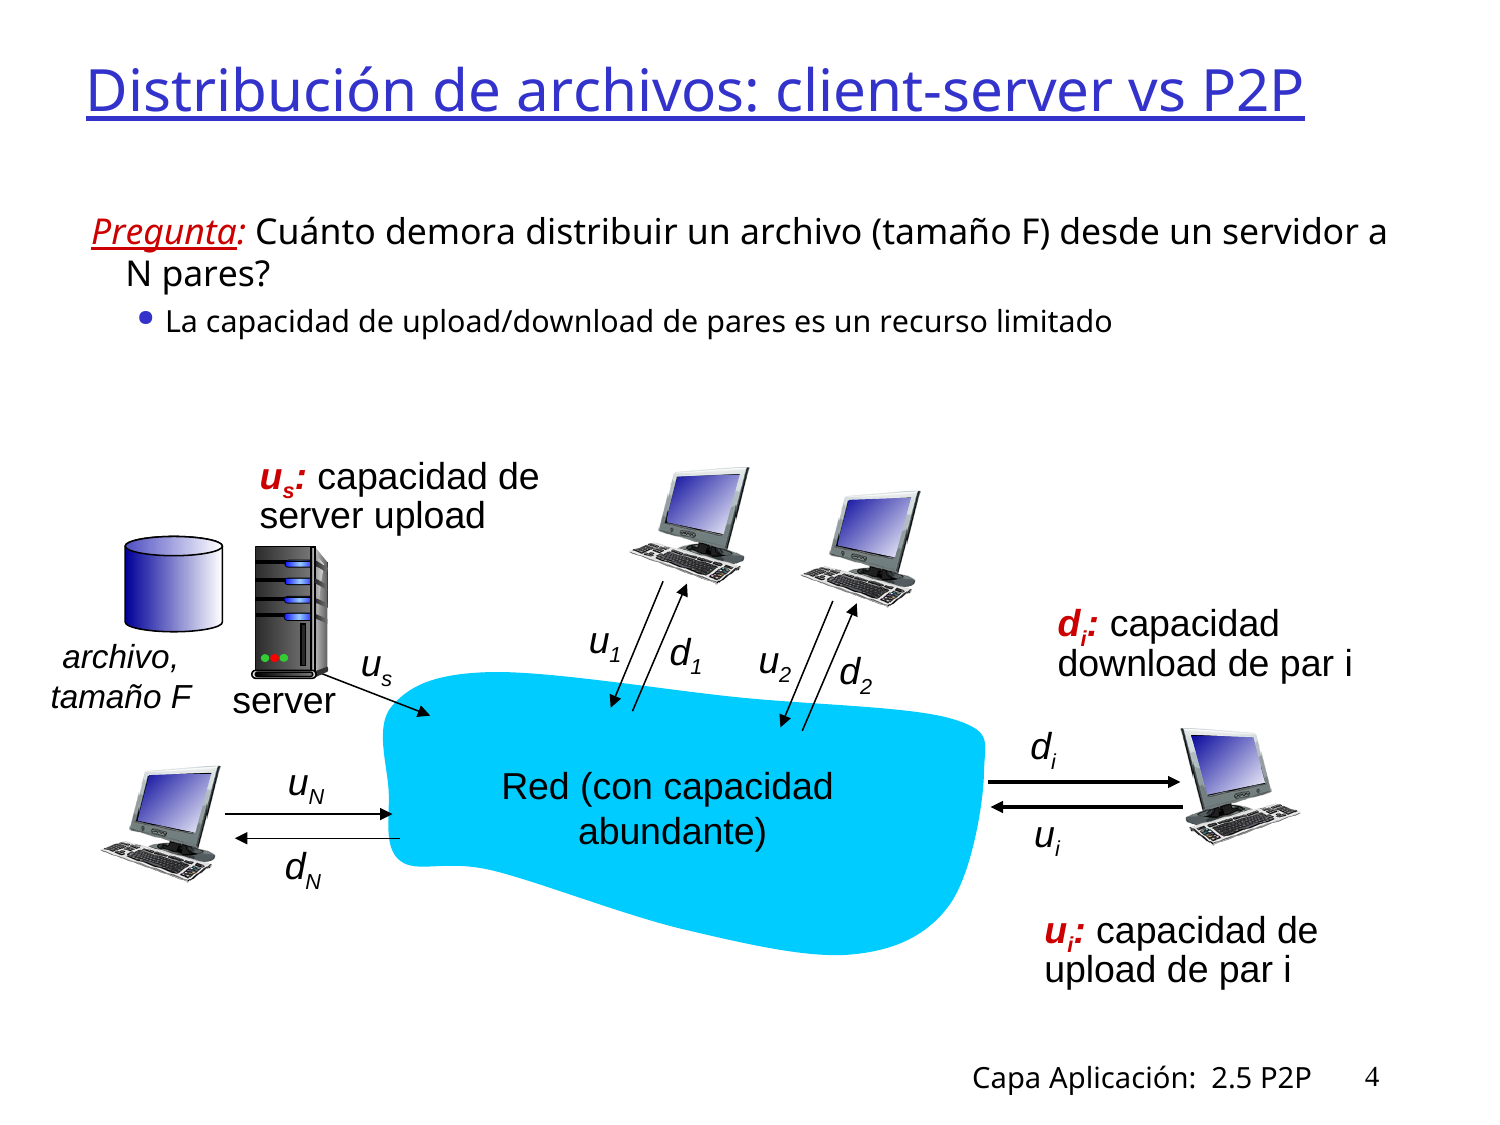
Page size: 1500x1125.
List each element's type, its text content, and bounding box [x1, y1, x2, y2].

text_box [665, 474, 740, 535]
text_box dN [270, 834, 371, 902]
text_box [125, 547, 223, 632]
picture [601, 461, 754, 593]
text_box server [187, 667, 381, 729]
text_box di: capacidad download de par i [1042, 594, 1392, 692]
text_box [137, 772, 212, 833]
text_box u2 [743, 628, 820, 695]
text_box ui [1019, 802, 1120, 869]
text_box archivo, tamaño F [6, 627, 236, 723]
text_box u1 [650, 665, 654, 675]
text_box uN [273, 750, 374, 817]
text_box us [346, 631, 408, 699]
text_box u1 [573, 608, 650, 675]
text_box [251, 546, 329, 679]
title Distribución de archivos: client-server vs P2P [48, 25, 1447, 153]
text_box d2 [824, 639, 925, 707]
text_box di [1015, 714, 1116, 782]
picture [772, 485, 925, 616]
text_box ui: capacidad de upload de par i [1029, 900, 1455, 998]
text_box d1 [654, 620, 756, 687]
text_box u1 [626, 608, 674, 675]
text_box Red (con capacidad abundante) [486, 754, 860, 860]
text_box [382, 672, 986, 956]
text_box u2 [796, 628, 844, 695]
list Pregunta: Cuánto demora distribuir un archivo (tamaño F) desde un servidor a N pares? La capacidad de upload/download de pares es un recurso limitado [76, 201, 1431, 347]
text_box [837, 497, 912, 558]
picture [1177, 722, 1330, 854]
picture [72, 760, 225, 891]
text_box [1191, 735, 1266, 795]
text_box us: capacidad de server upload [244, 447, 576, 545]
text_box u2 [819, 685, 824, 695]
